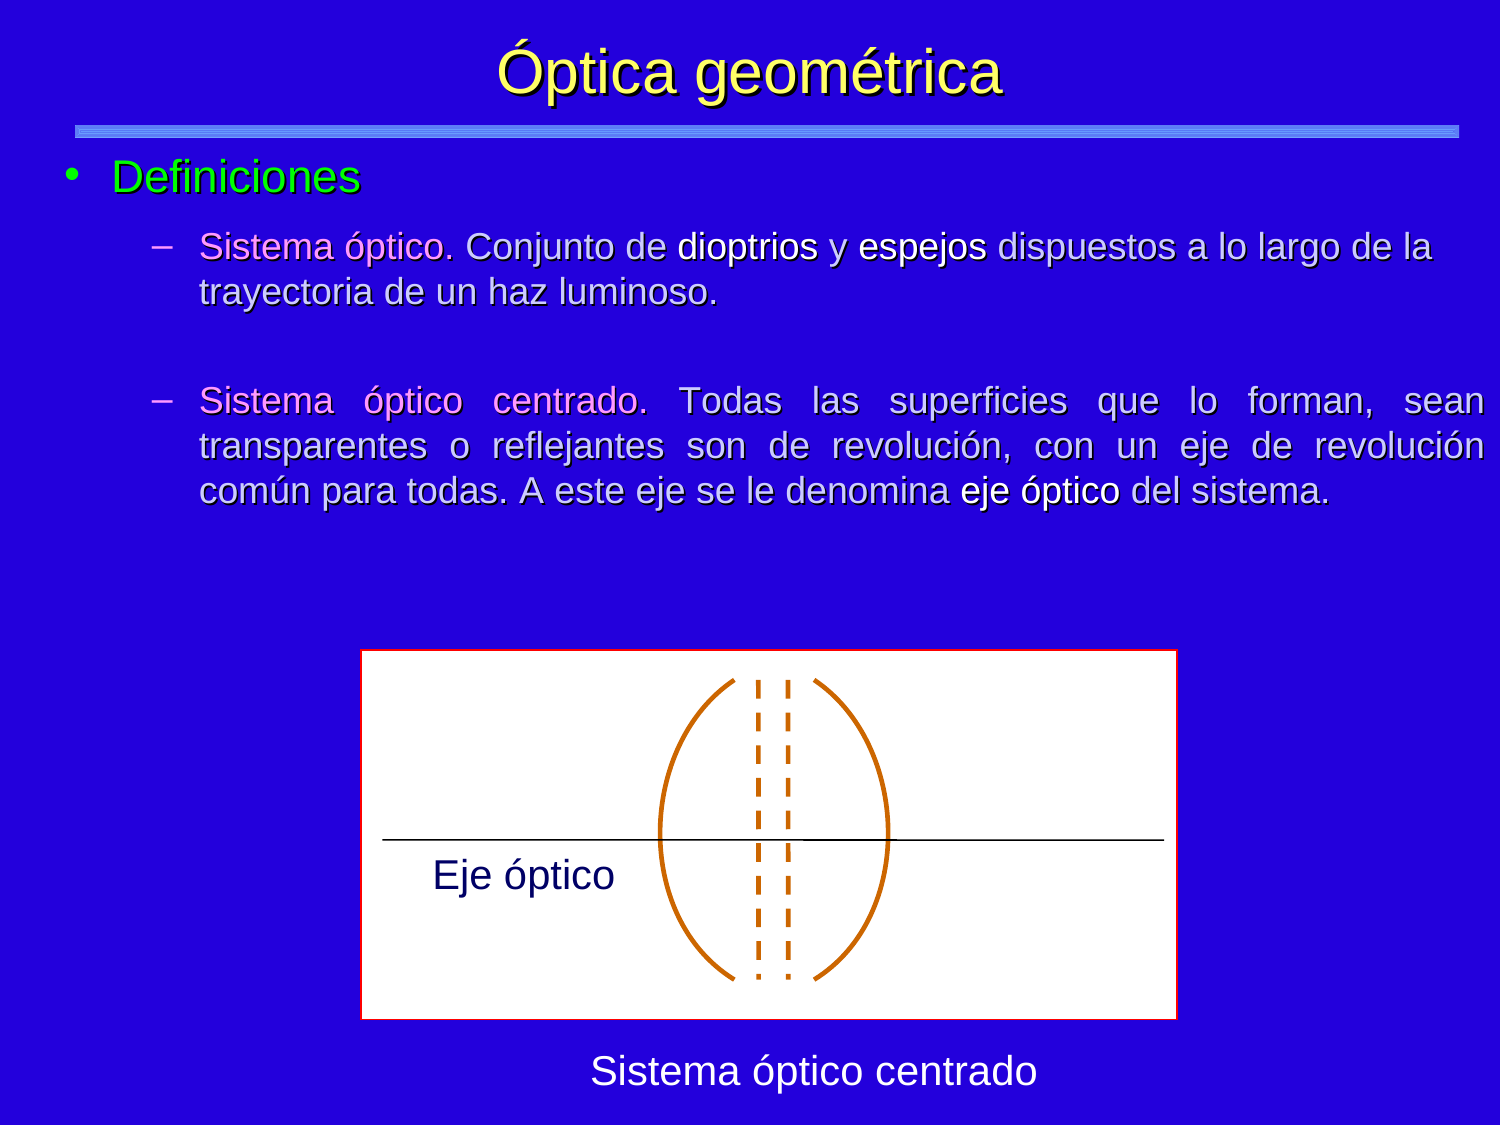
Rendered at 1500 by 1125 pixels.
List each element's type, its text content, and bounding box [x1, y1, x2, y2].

text_box Definiciones Sistema óptico. Conjunto de dioptrios y espejos dispuestos a lo largo de la trayectoria de un haz luminoso. Sistema óptico centrado. Todas las superficies que lo forman, sean transparentes o reflejantes son de revolución, con un eje de revolución común para todas. A este eje se le denomina eje óptico del sistema. [49, 149, 1500, 561]
text_box Óptica geométrica [112, 23, 1388, 114]
text_box Sistema óptico centrado [575, 1036, 1053, 1102]
text_box [360, 649, 1178, 1020]
text_box [75, 125, 1460, 138]
text_box Eje óptico [417, 841, 631, 906]
